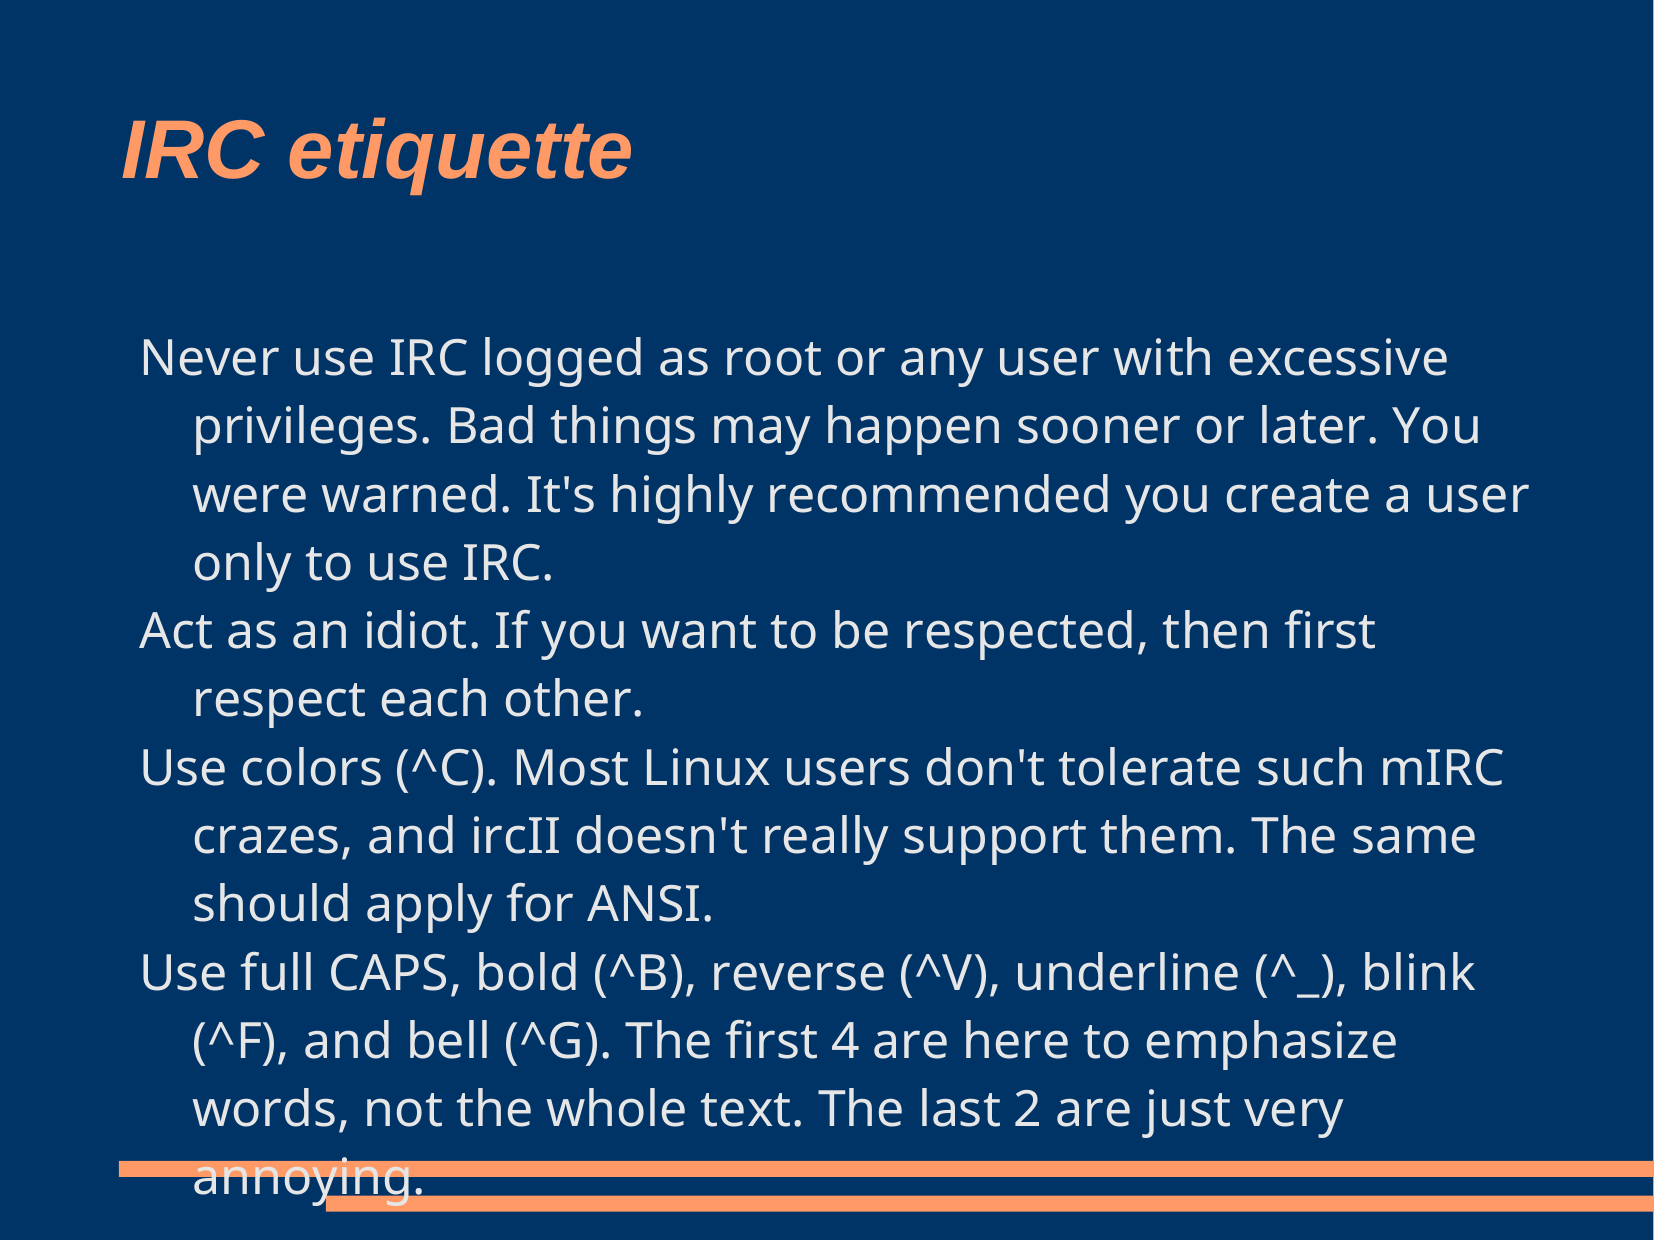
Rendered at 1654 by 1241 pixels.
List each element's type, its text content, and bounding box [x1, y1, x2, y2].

list Never use IRC logged as root or any user with excessive privileges. Bad things may happen sooner or later. You were warned. It's highly recommended you create a user only to use IRC. Act as an idiot. If you want to be respected, then first respect each other. Use colors (^C). Most Linux users don't tolerate such mIRC crazes, and ircII doesn't really support them. The same should apply for ANSI. Use full CAPS, bold (^B), reverse (^V), underline (^_), blink (^F), and bell (^G). The first 4 are here to emphasize words, not the whole text. The last 2 are just very annoying. [121, 322, 1561, 1133]
title IRC etiquette [121, 46, 1534, 254]
